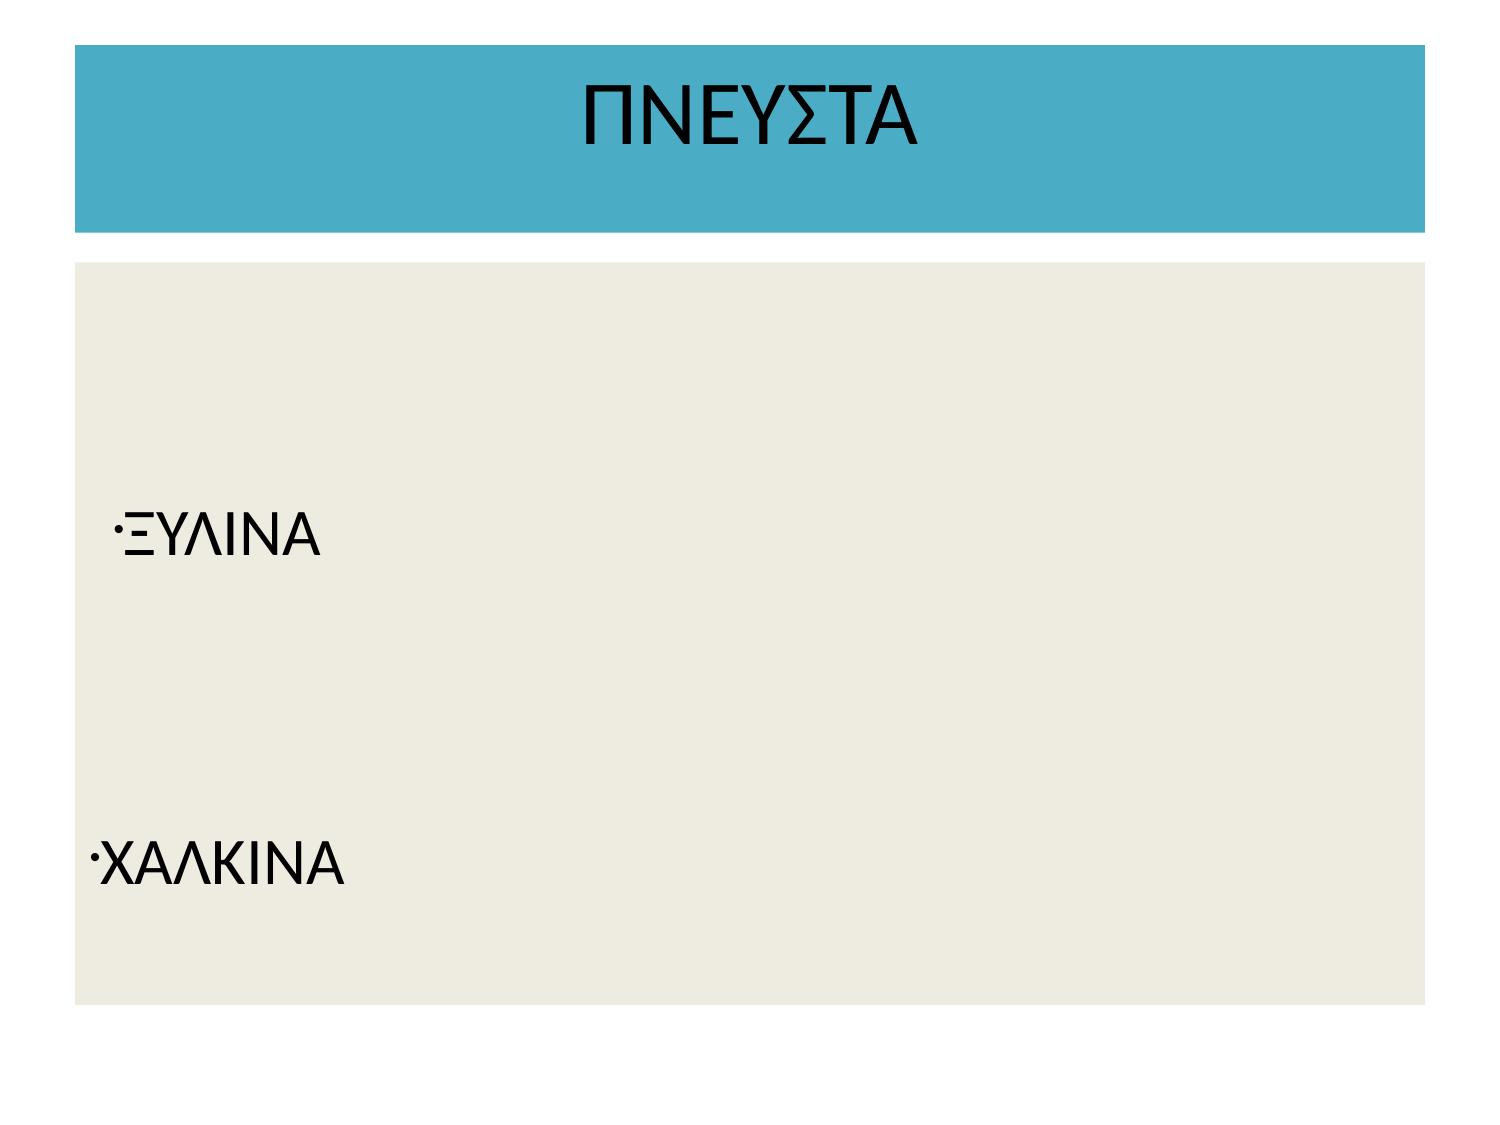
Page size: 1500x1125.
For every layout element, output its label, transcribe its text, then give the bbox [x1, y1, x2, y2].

title ΠΝΕΥΣΤΑ [75, 45, 1425, 233]
list ΞΥΛΙΝΑ ΧΑΛΚΙΝΑ [75, 262, 1425, 1005]
